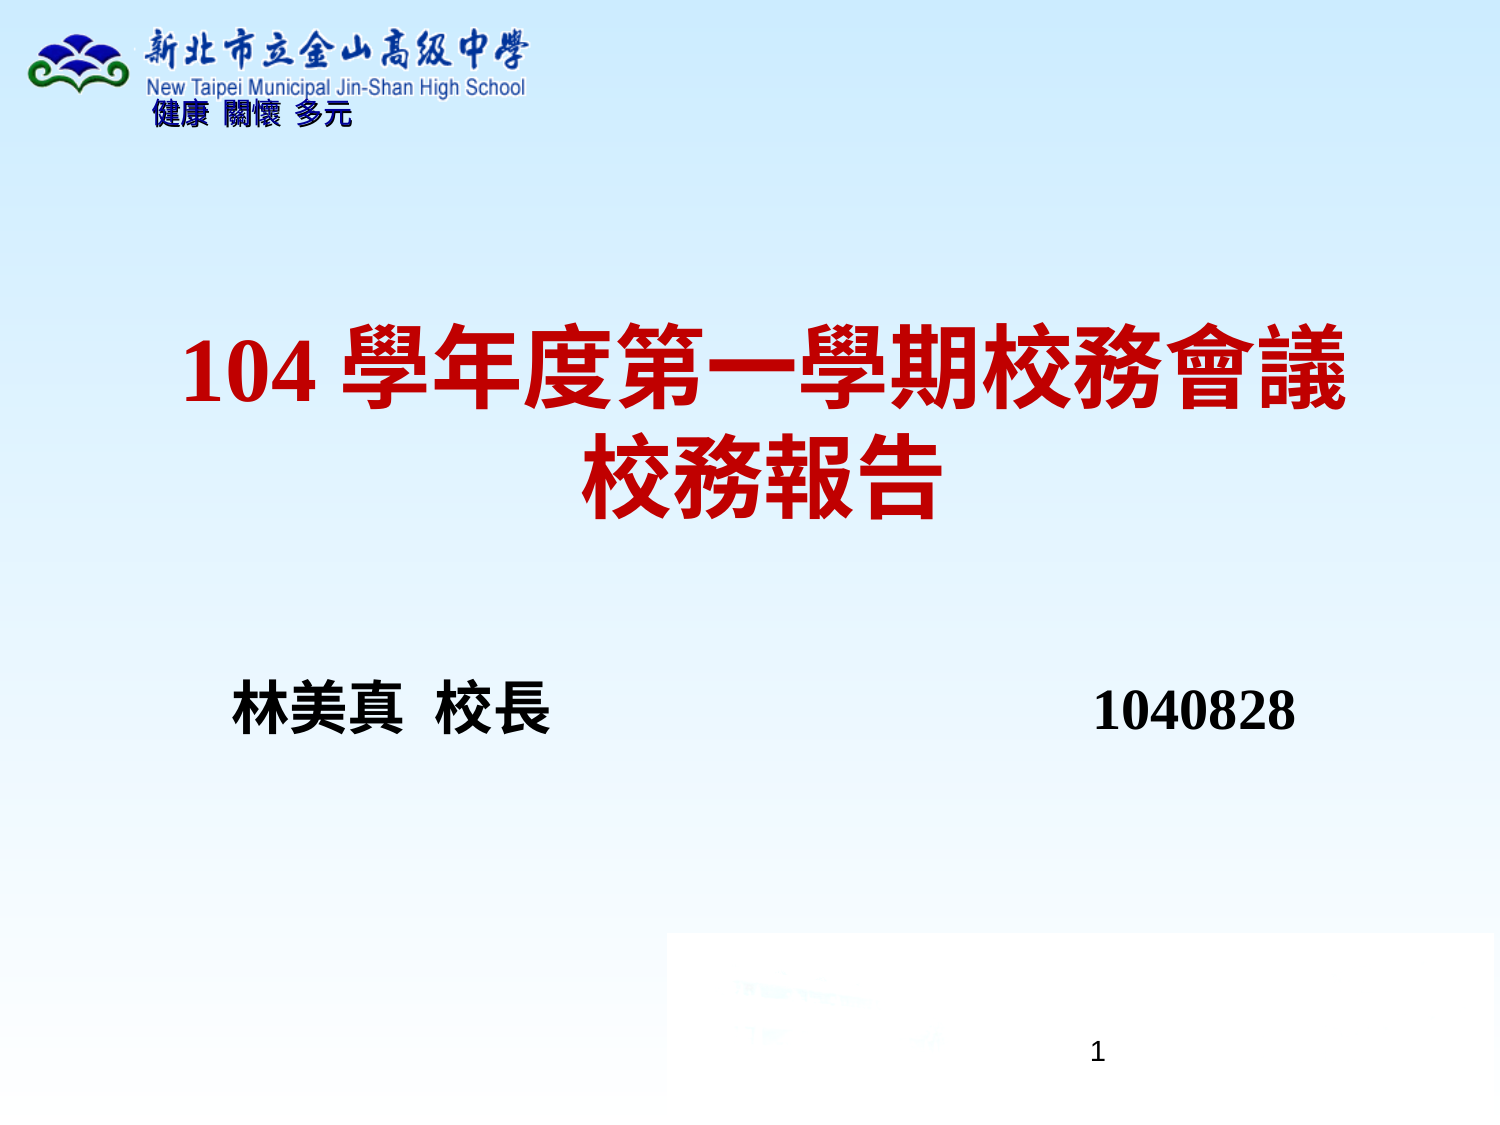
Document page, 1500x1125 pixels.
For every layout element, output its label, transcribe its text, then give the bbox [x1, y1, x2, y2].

text_box [1074, 1024, 1426, 1103]
text_box 104學年度第一學期校務會議校務報告 林美真 校長 1040828 [155, 302, 1373, 752]
